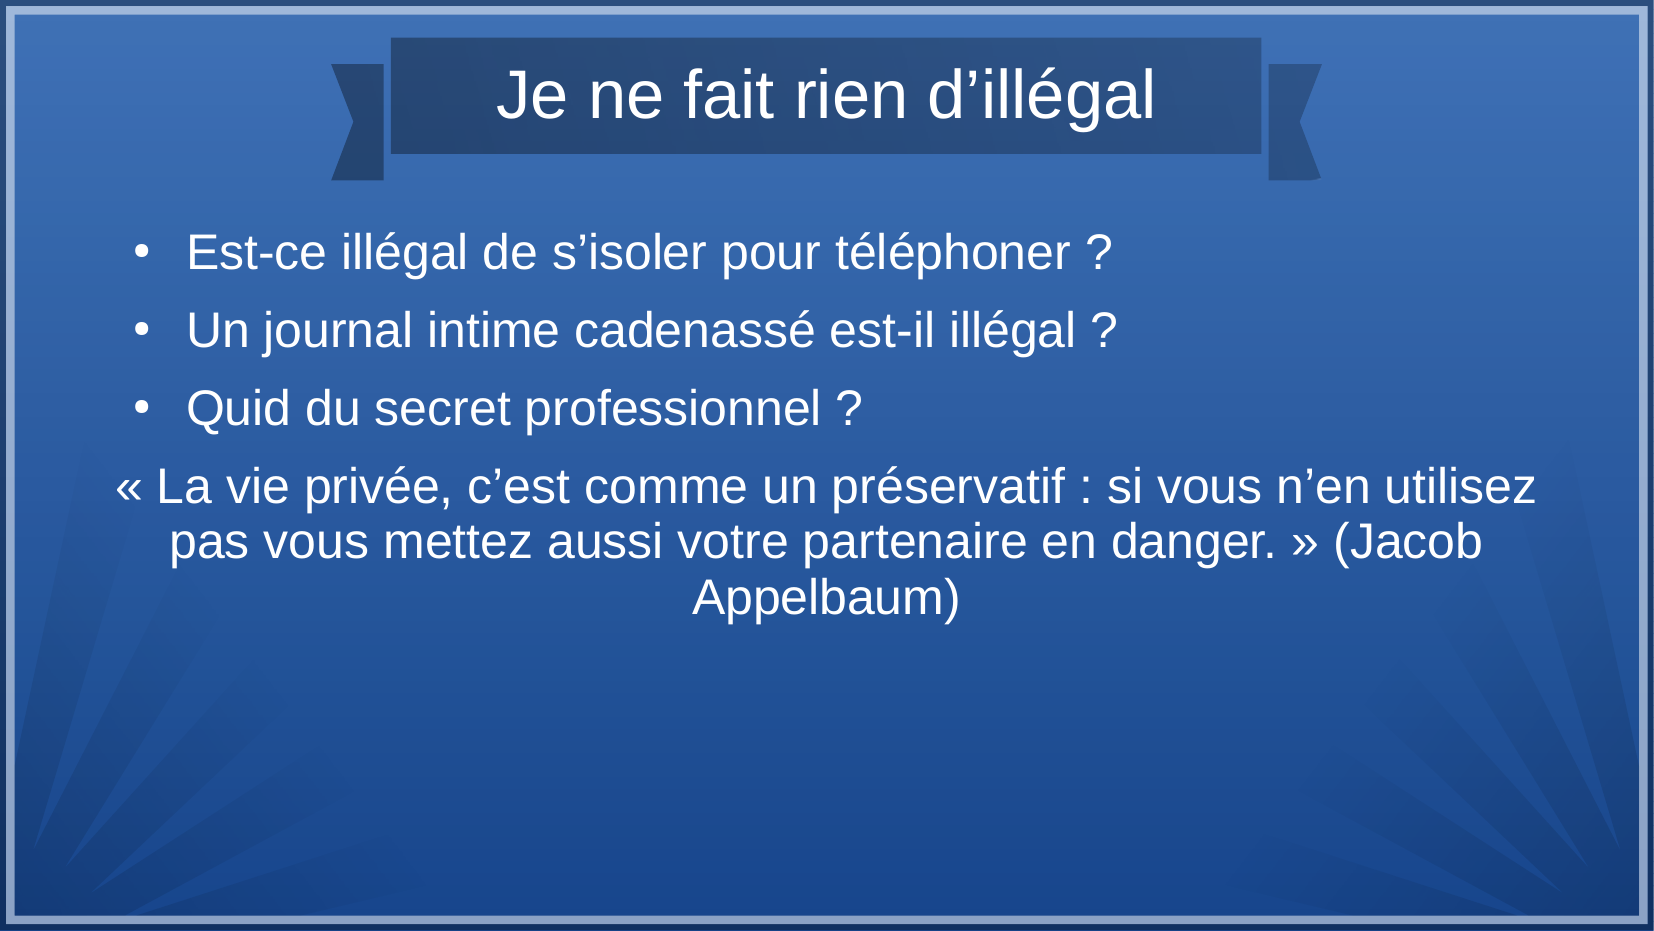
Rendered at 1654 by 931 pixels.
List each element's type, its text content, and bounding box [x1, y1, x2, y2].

title Je ne fait rien d’illégal [389, 35, 1264, 154]
list Est-ce illégal de s’isoler pour téléphoner ? Un journal intime cadenassé est-il illégal ? Quid du secret professionnel ? « La vie privée, c’est comme un préservatif : si vous n’en utilisez pas vous mettez aussi votre partenaire en danger. » (Jacob Appelbaum) [82, 224, 1571, 848]
